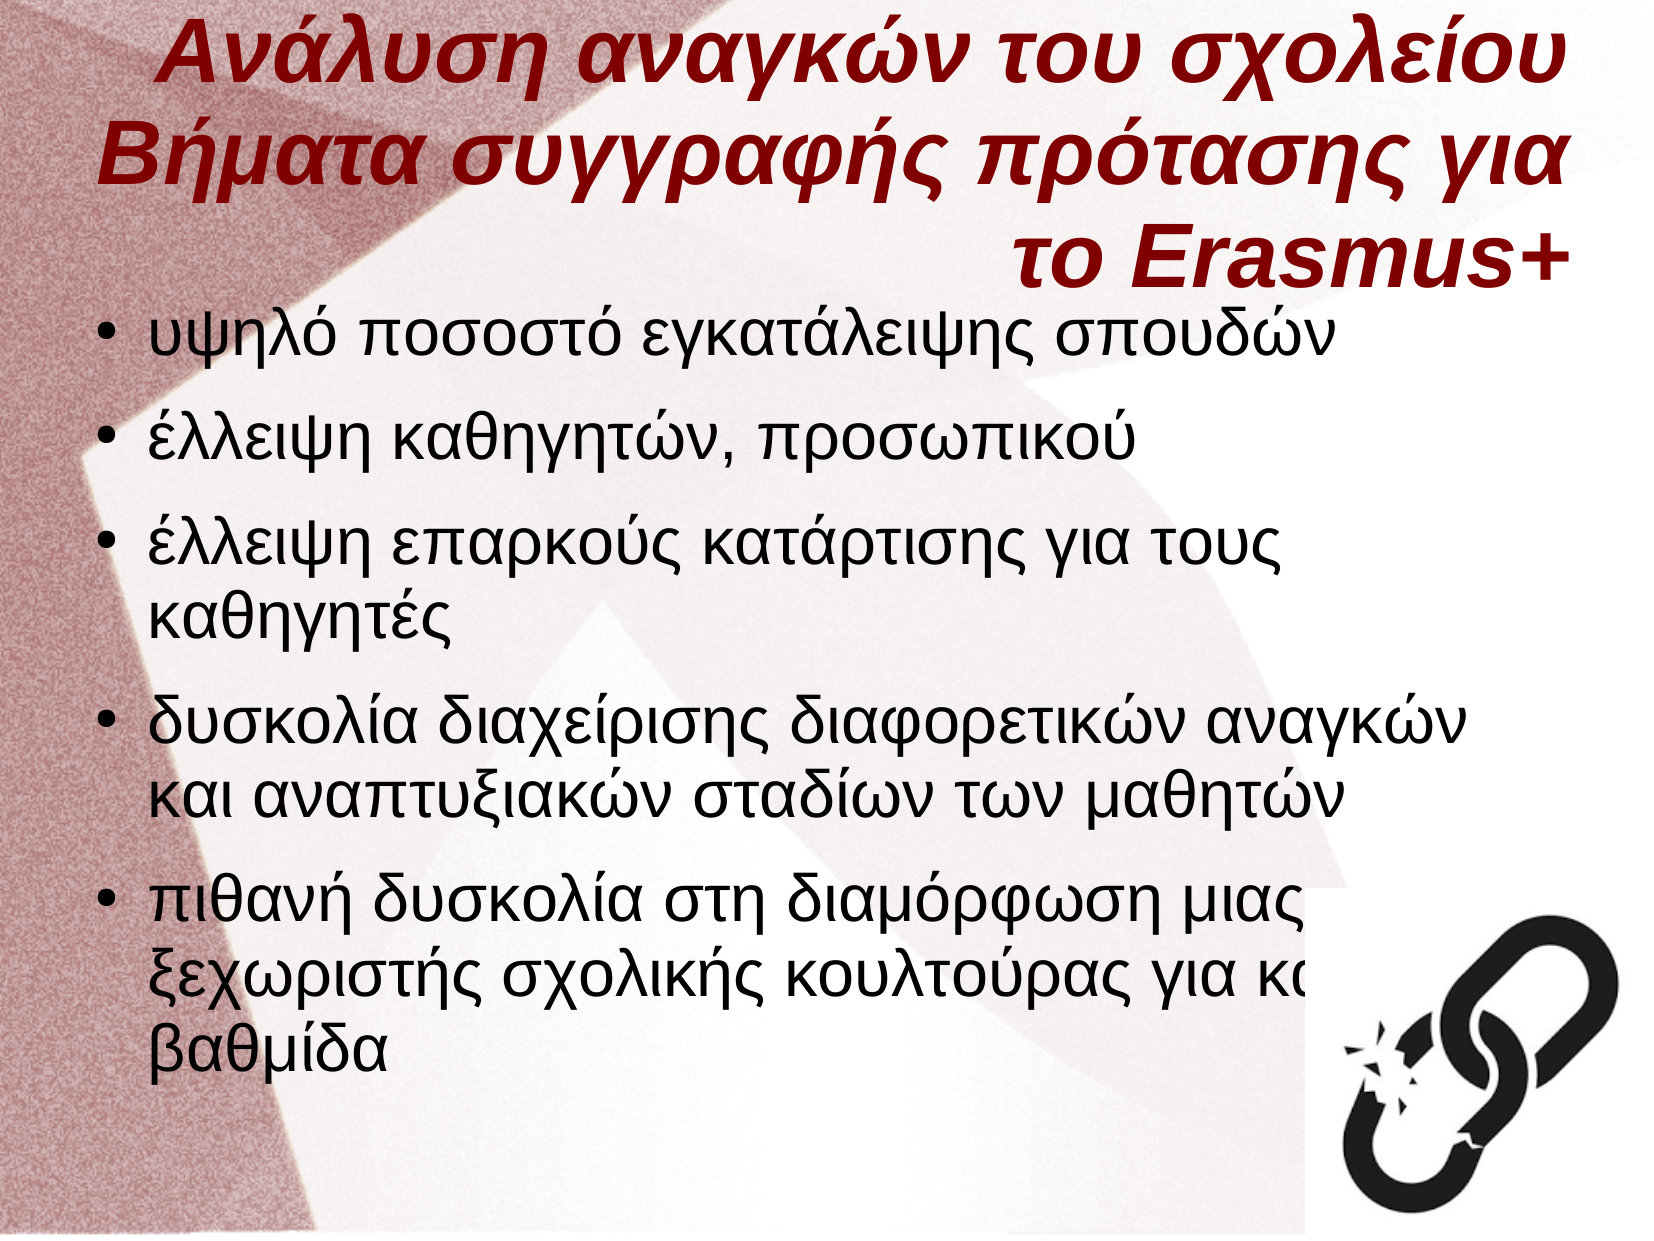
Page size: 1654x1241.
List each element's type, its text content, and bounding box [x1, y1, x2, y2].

list υψηλό ποσοστό εγκατάλειψης σπουδών έλλειψη καθηγητών, προσωπικού έλλειψη επαρκούς κατάρτισης για τους καθηγητές δυσκολία διαχείρισης διαφορετικών αναγκών και αναπτυξιακών σταδίων των μαθητών πιθανή δυσκολία στη διαμόρφωση μιας ξεχωριστής σχολικής κουλτούρας για κάθε βαθμίδα [76, 295, 1565, 1114]
picture [0, 0, 1654, 1241]
title Ανάλυση αναγκών του σχολείου Βήματα συγγραφής πρότασης για το Erasmus+ [83, 0, 1572, 307]
